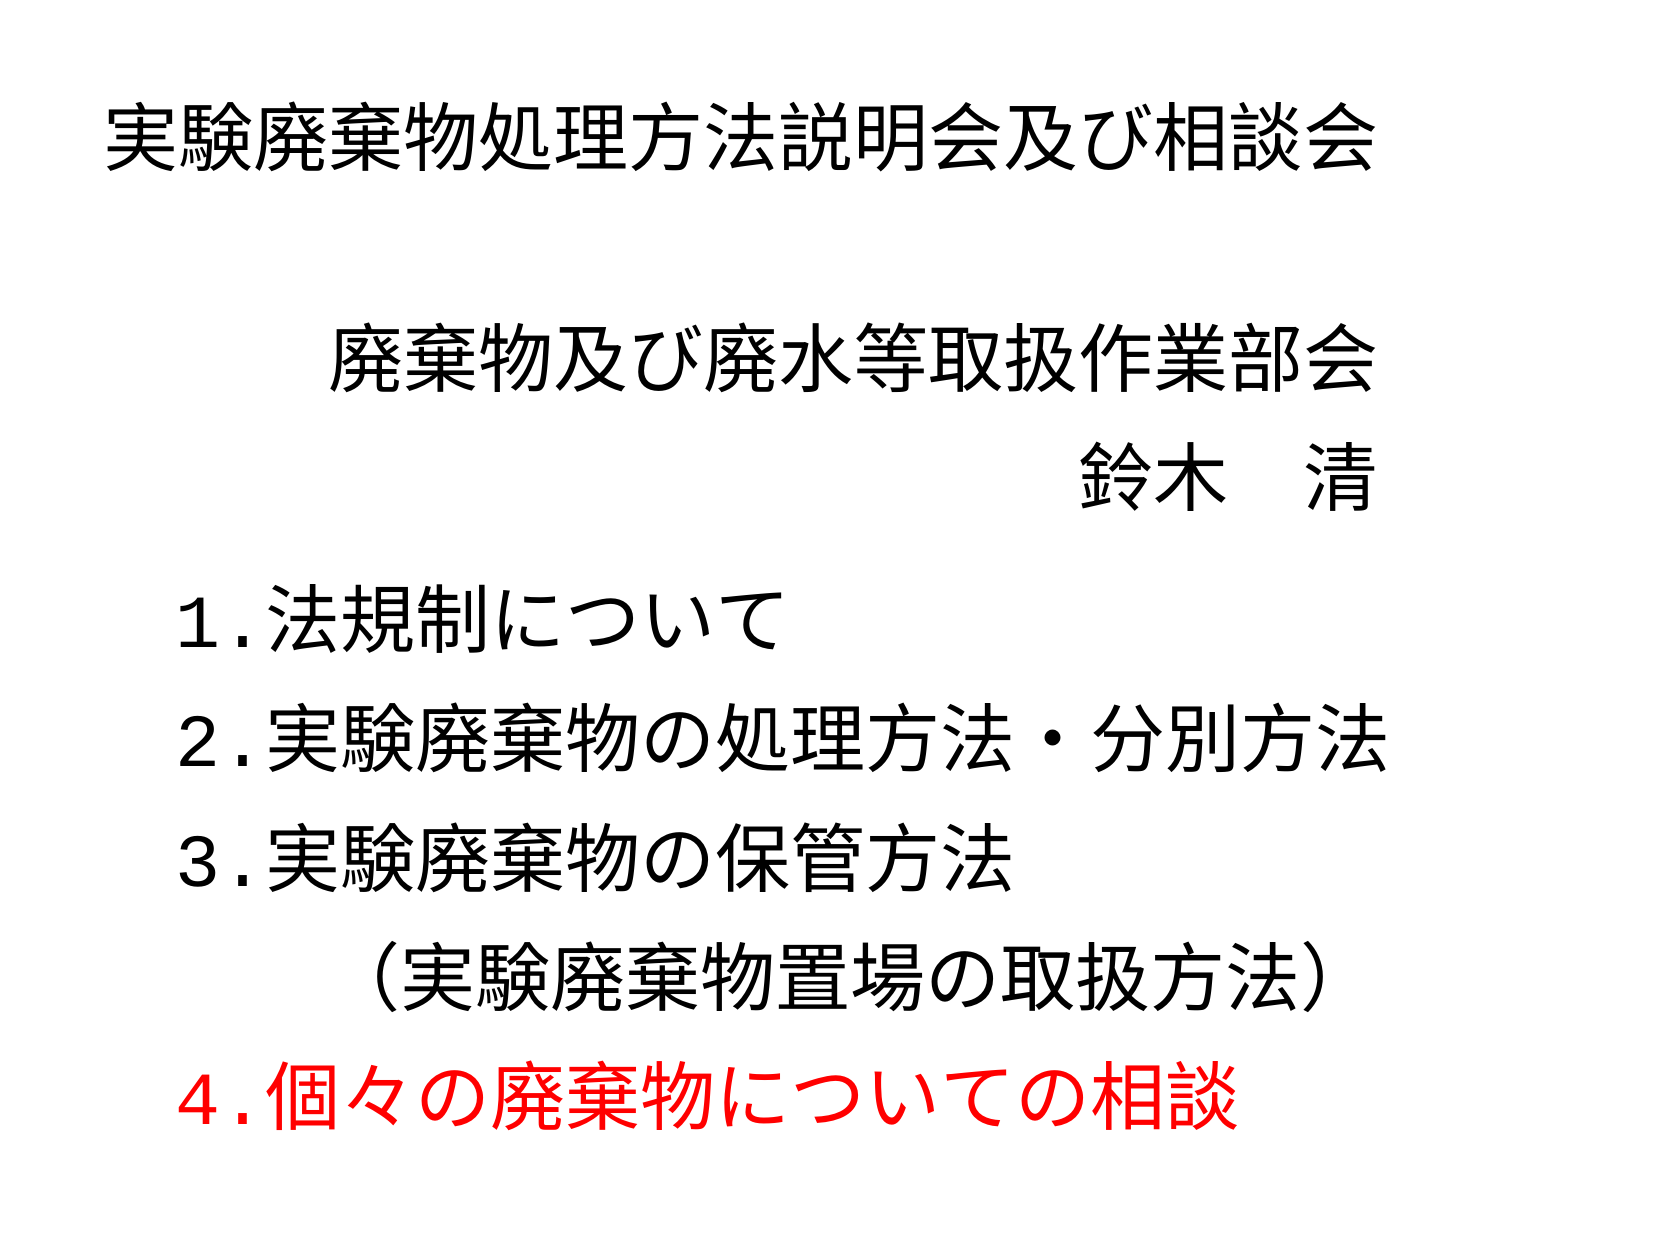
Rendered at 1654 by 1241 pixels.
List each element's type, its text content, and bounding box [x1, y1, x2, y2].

text_box 実験廃棄物処理方法説明会及び相談会 廃棄物及び廃水等取扱作業部会 鈴木 清 [88, 77, 1595, 453]
text_box 1.法規制について 2.実験廃棄物の処理方法・分別方法 3.実験廃棄物の保管方法 （実験廃棄物置場の取扱方法） 4.個々の廃棄物についての相談 [160, 559, 1565, 1065]
